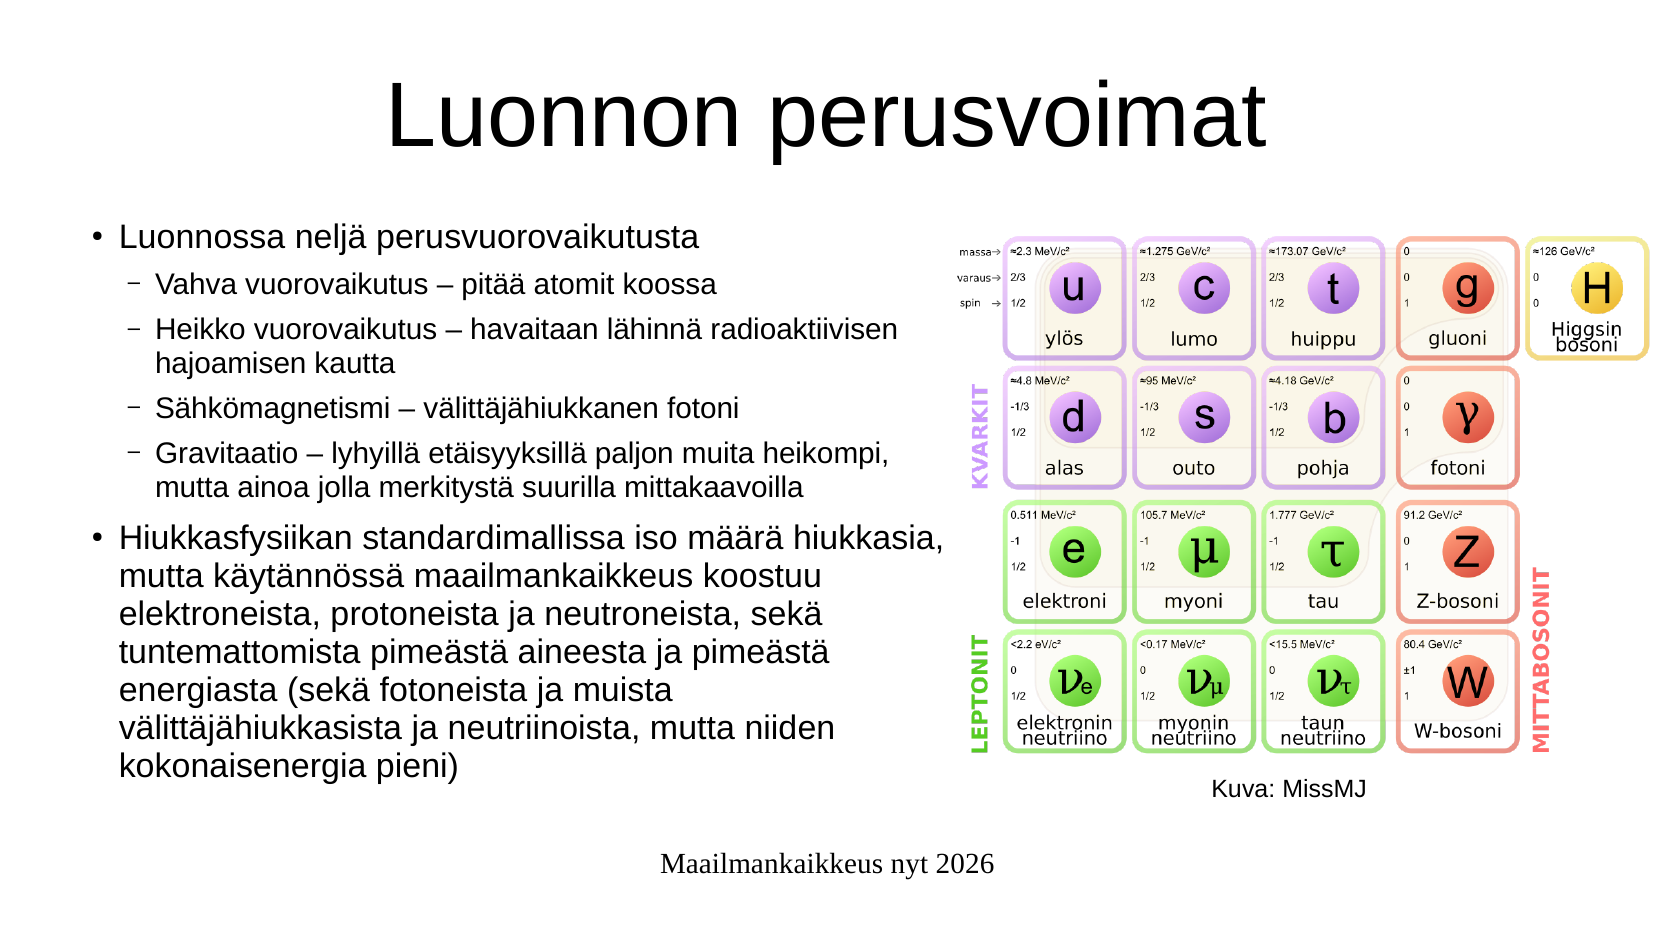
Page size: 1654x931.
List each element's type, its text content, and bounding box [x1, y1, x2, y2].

title Luonnon perusvoimat [82, 37, 1571, 193]
list Luonnossa neljä perusvuorovaikutusta Vahva vuorovaikutus – pitää atomit koossa Heikko vuorovaikutus – havaitaan lähinnä radioaktiivisen hajoamisen kautta Sähkömagnetismi – välittäjähiukkanen fotoni Gravitaatio – lyhyillä etäisyyksillä paljon muita heikompi, mutta ainoa jolla merkitystä suurilla mittakaavoilla Hiukkasfysiikan standardimallissa iso määrä hiukkasia, mutta käytännössä maailmankaikkeus koostuu elektroneista, protoneista ja neutroneista, sekä tuntemattomista pimeästä aineesta ja pimeästä energiasta (sekä fotoneista ja muista välittäjähiukkasista ja neutriinoista, mutta niiden kokonaisenergia pieni) [82, 217, 957, 792]
picture [948, 227, 1654, 758]
text_box Kuva: MissMJ [1196, 767, 1382, 811]
